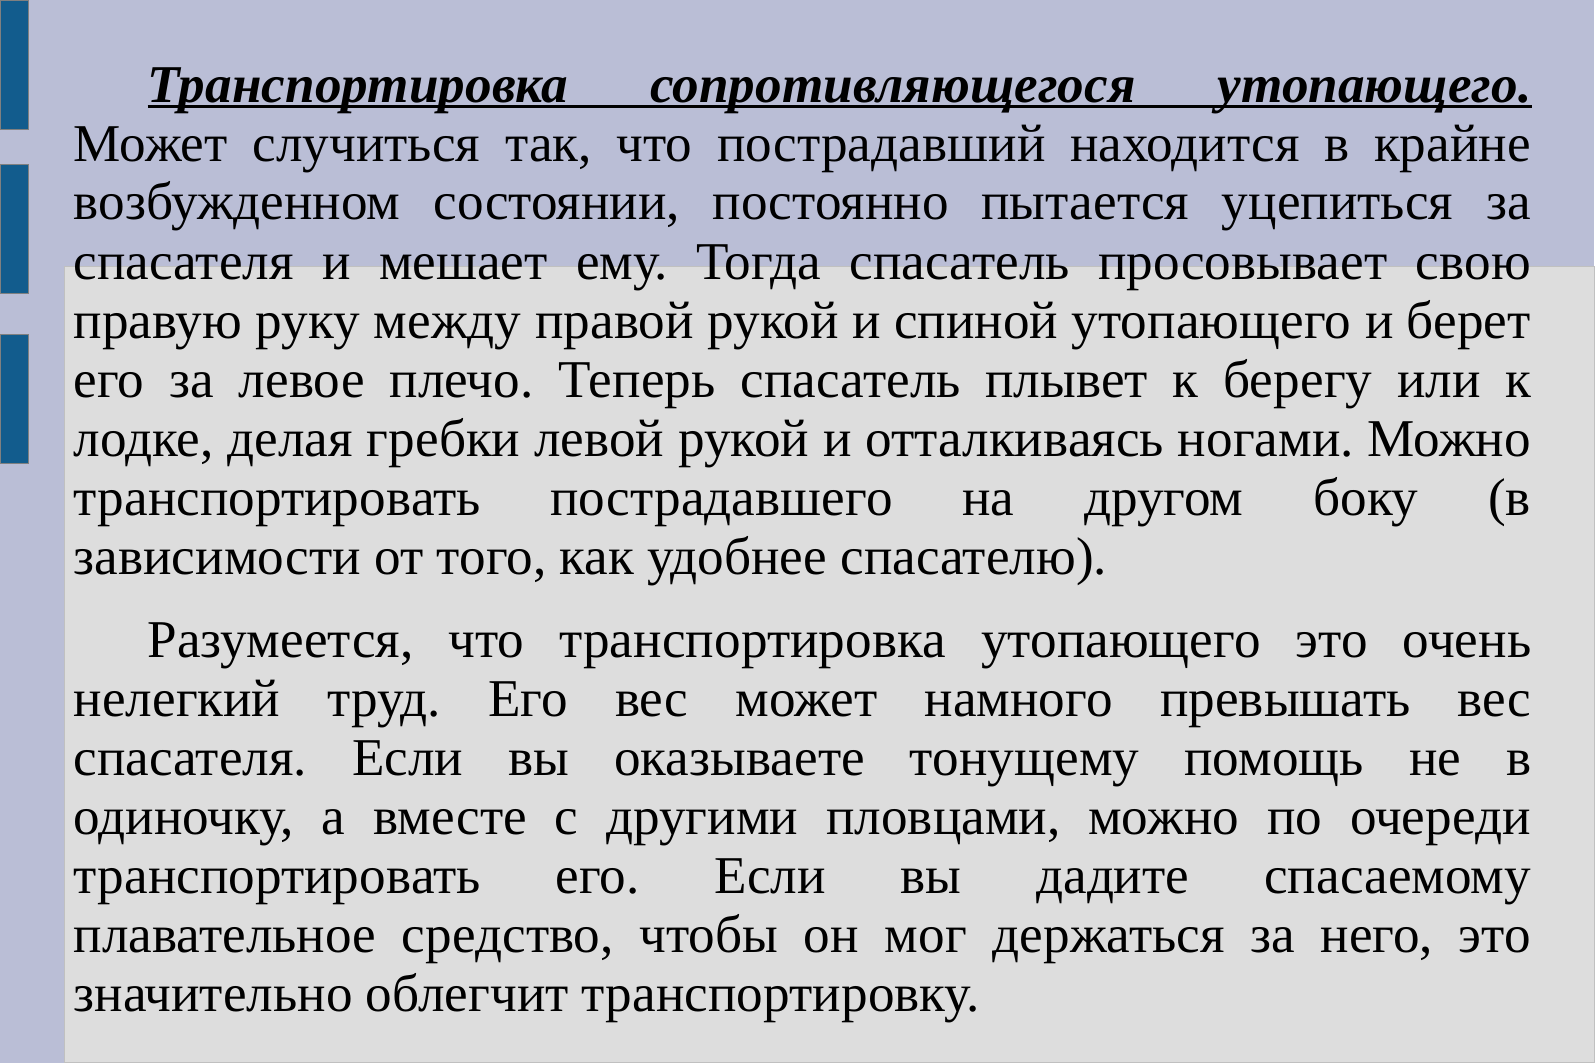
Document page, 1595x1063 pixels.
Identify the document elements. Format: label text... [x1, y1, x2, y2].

text_box Транспортировка сопротивляющегося утопающего. Может случиться так, что пострадавший находится в крайне возбужденном состоянии, постоянно пытается уцепиться за спасателя и мешает ему. Тогда спасатель просовывает свою правую руку между правой рукой и спиной утопающего и берет его за левое плечо. Теперь спасатель плывет к берегу или к лодке, делая гребки левой рукой и отталкиваясь ногами. Можно транспортировать пострадавшего на другом боку (в зависимости от того, как удобнее спасателю). Разумеется, что транспортировка утопающего это очень нелегкий труд. Его вес может намного превышать вес спасателя. Если вы оказываете тонущему помощь не в одиночку, а вместе с другими пловцами, можно по очереди транспортировать его. Если вы дадите спасаемому плавательное средство, чтобы он мог держаться за него, это значительно облегчит транспортировку. [59, 47, 1548, 1063]
